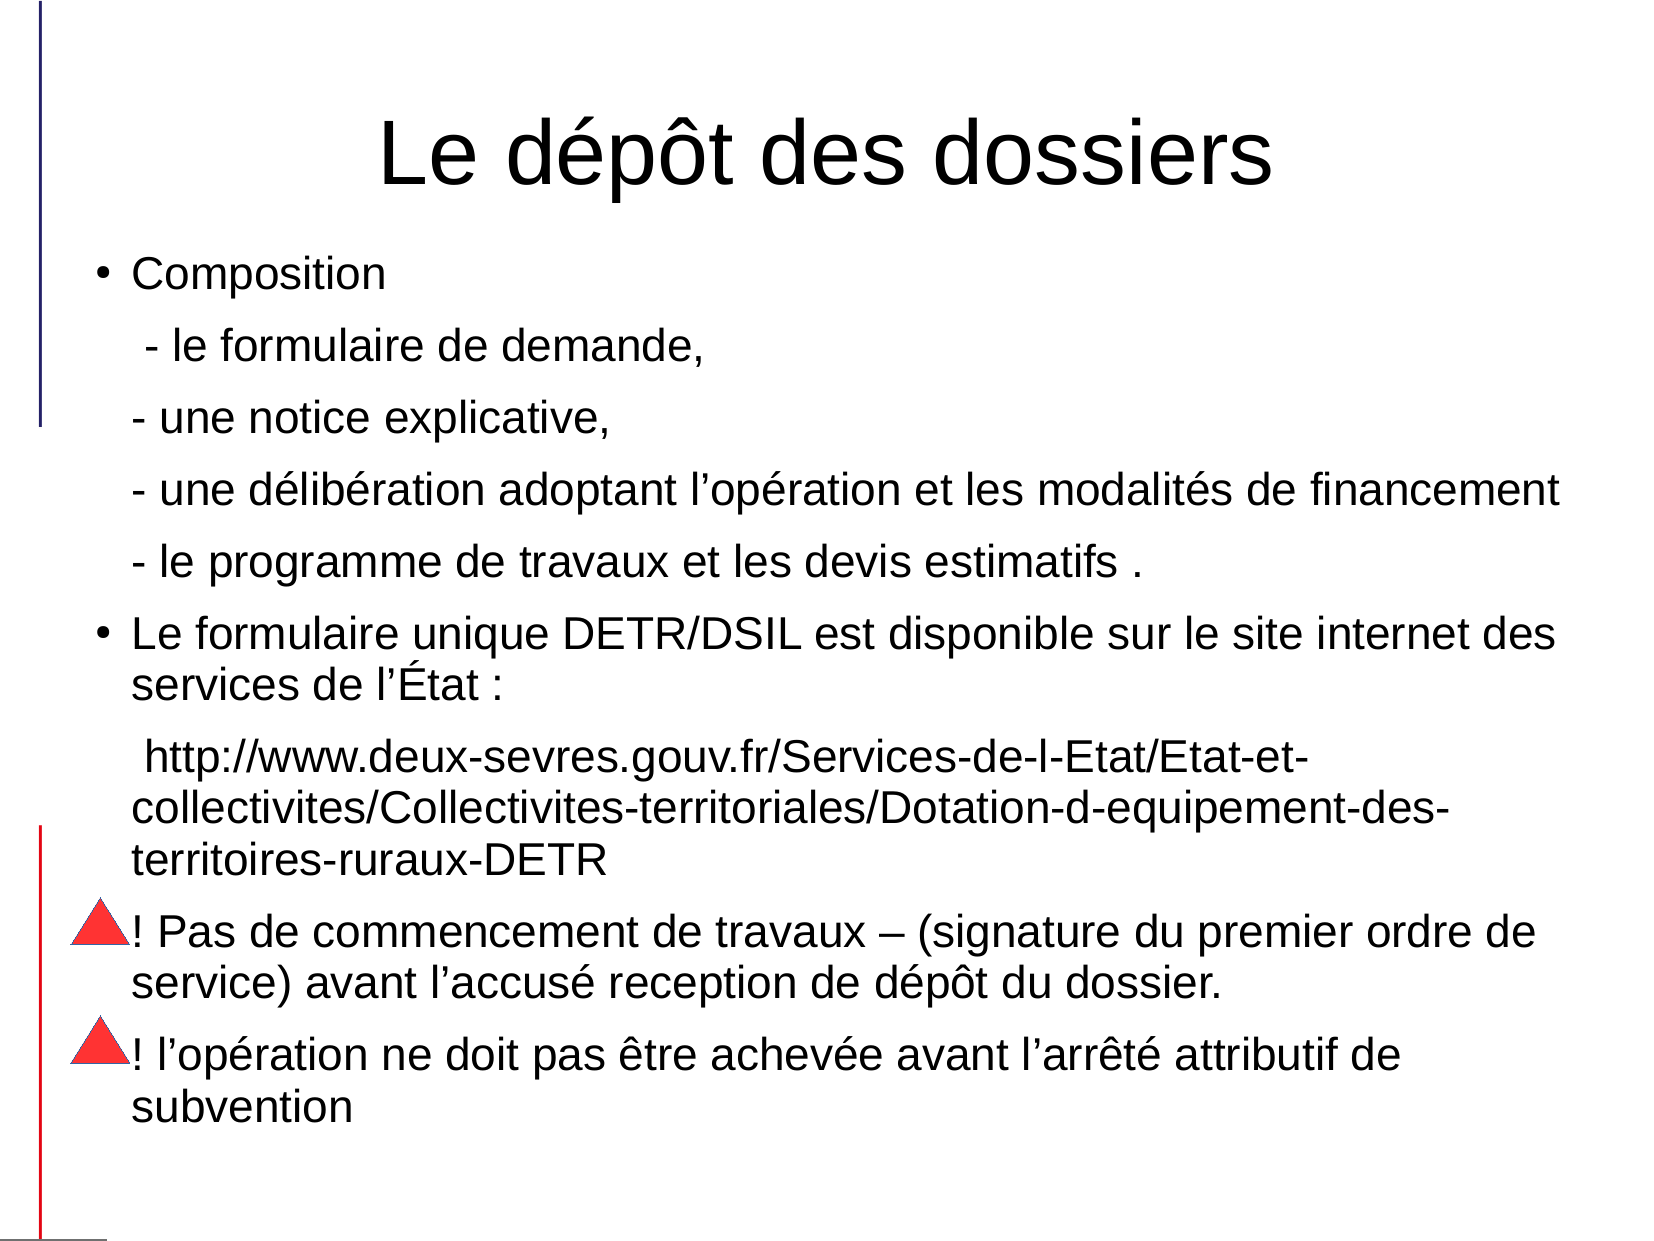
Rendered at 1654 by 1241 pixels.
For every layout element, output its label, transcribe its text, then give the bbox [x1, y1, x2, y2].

text_box [70, 927, 82, 945]
title Le dépôt des dossiers [107, 49, 1571, 248]
text_box [70, 1045, 82, 1064]
list Composition - le formulaire de demande, - une notice explicative, - une délibération adoptant l’opération et les modalités de financement - le programme de travaux et les devis estimatifs . Le formulaire unique DETR/DSIL est disponible sur le site internet des services de l’État : http://www.deux-sevres.gouv.fr/Services-de-l-Etat/Etat-et-collectivites/Collectivites-territoriales/Dotation-d-equipement-des-territoires-ruraux-DETR ! Pas de commencement de travaux – (signature du premier ordre de service) avant l’accusé reception de dépôt du dossier. ! l’opération ne doit pas être achevée avant l’arrêté attributif de subvention [82, 248, 1571, 1146]
picture [0, 0, 107, 1241]
